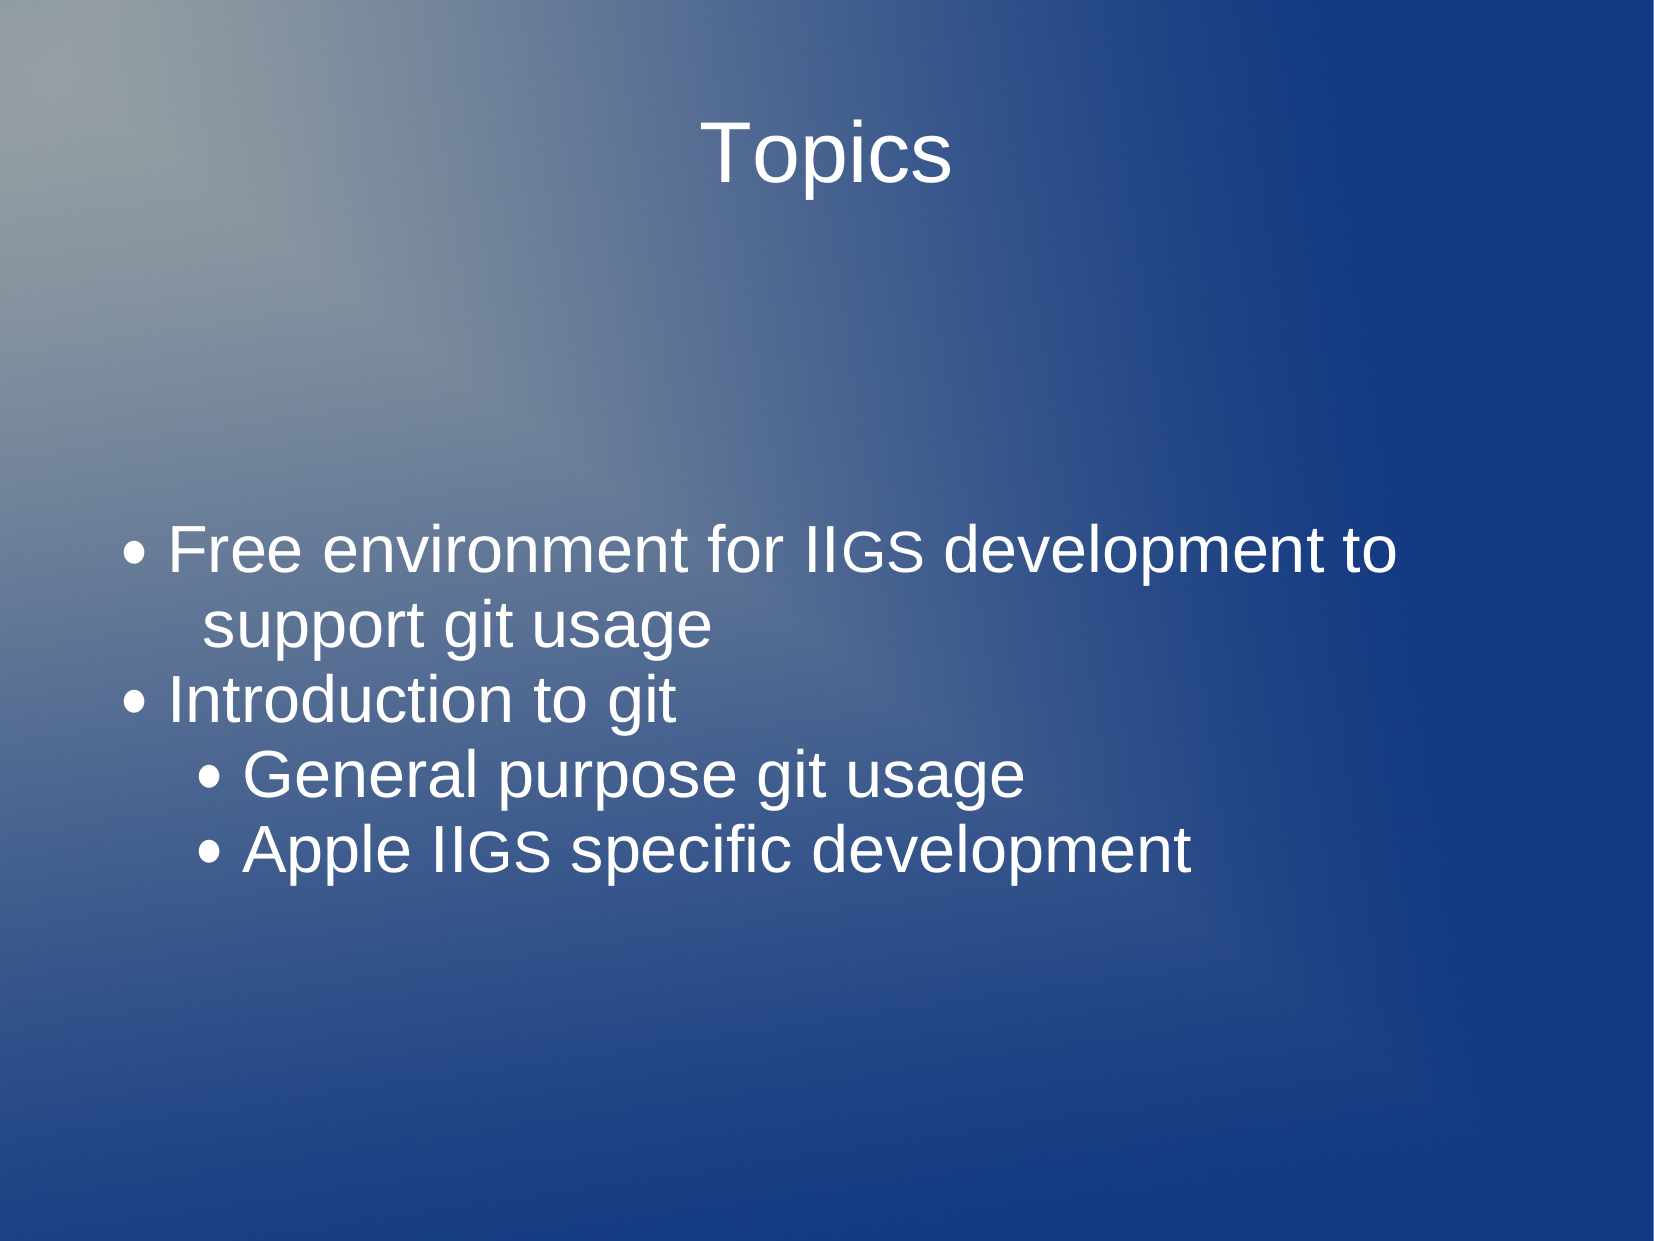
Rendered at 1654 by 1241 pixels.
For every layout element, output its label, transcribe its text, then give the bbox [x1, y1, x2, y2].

picture [0, 0, 1654, 1241]
subtitle Free environment for IIGS development to support git usage Introduction to git General purpose git usage Apple IIGS specific development [82, 512, 1571, 887]
title Topics [82, 49, 1571, 257]
